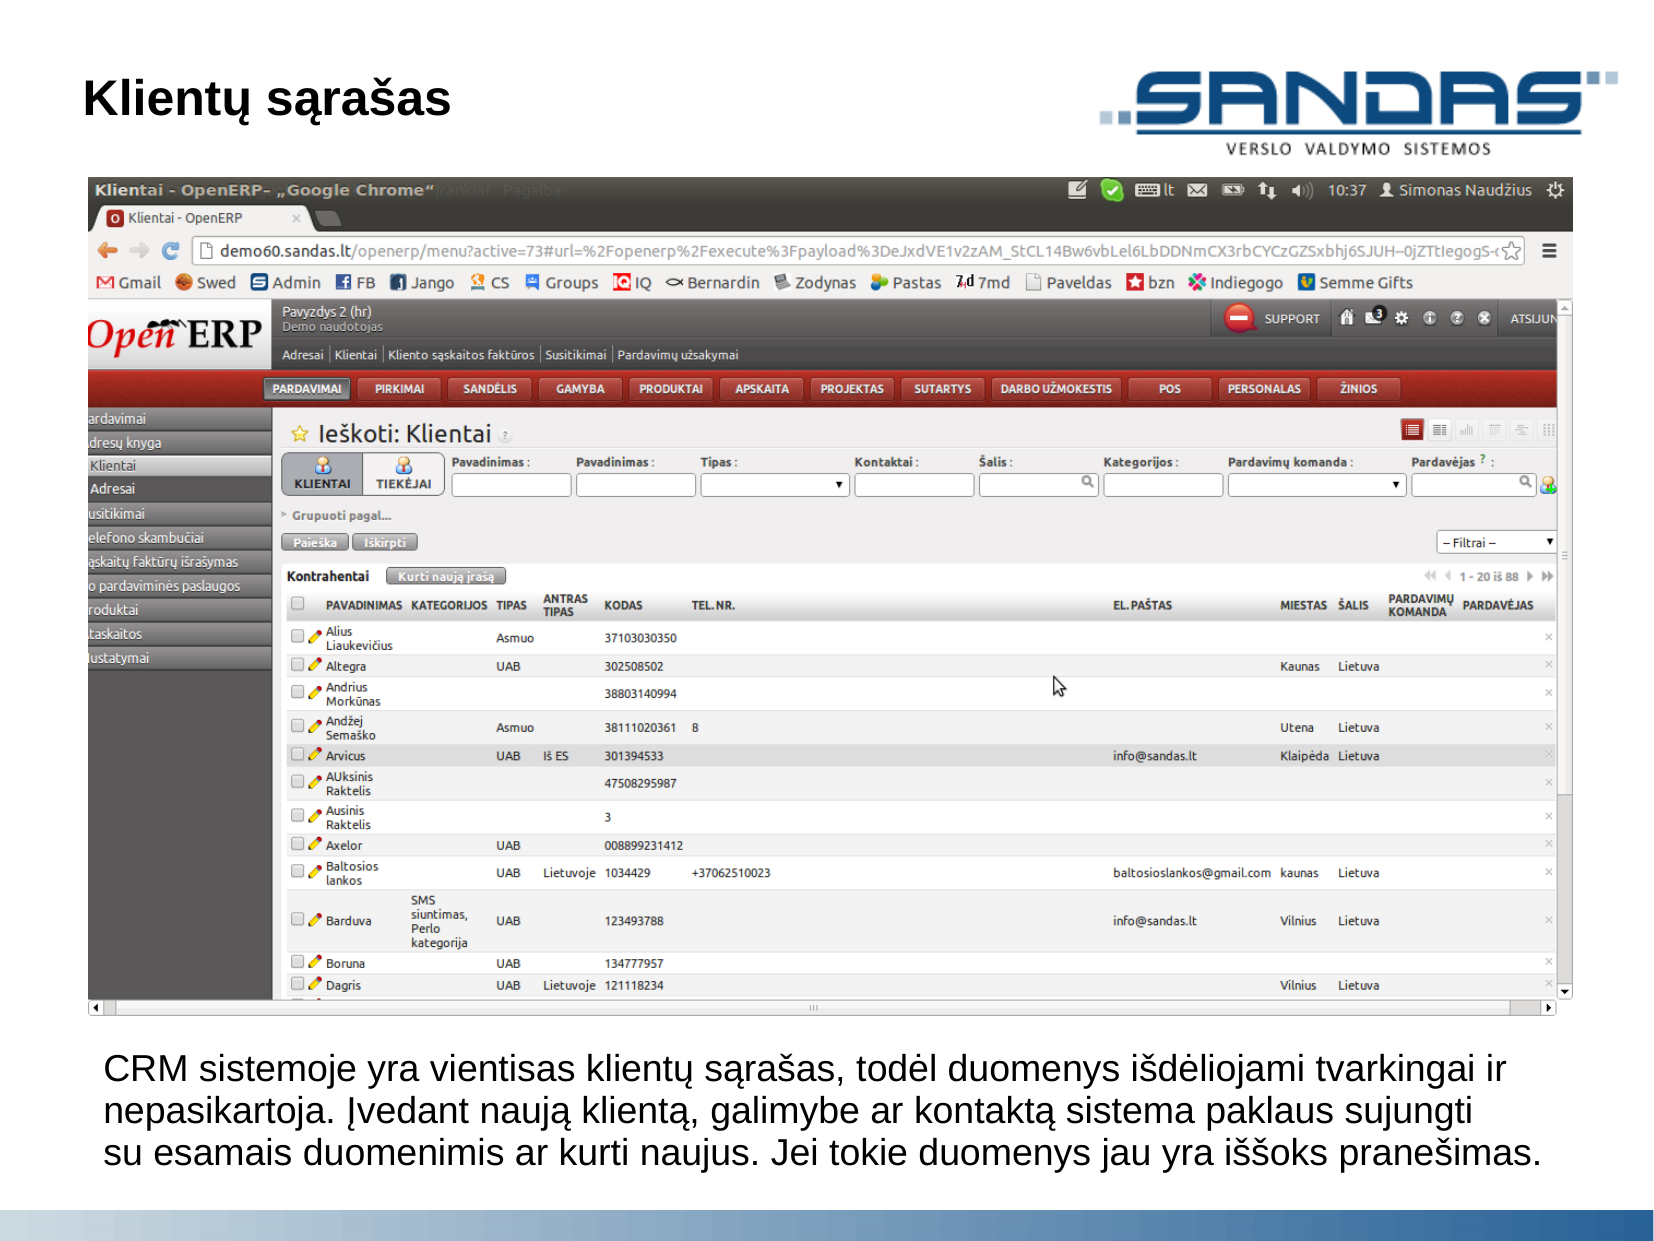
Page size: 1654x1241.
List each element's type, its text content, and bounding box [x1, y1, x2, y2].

picture [88, 9, 1626, 1016]
title Klientų sąrašas [82, 49, 1571, 148]
picture [0, 1210, 1654, 1241]
text_box CRM sistemoje yra vientisas klientų sąrašas, todėl duomenys išdėliojami tvarkingai ir nepasikartoja. Įvedant naują klientą, galimybe ar kontaktą sistema paklaus sujungti su esamais duomenimis ar kurti naujus. Jei tokie duomenys jau yra iššoks pranešimas. [88, 1040, 1558, 1182]
